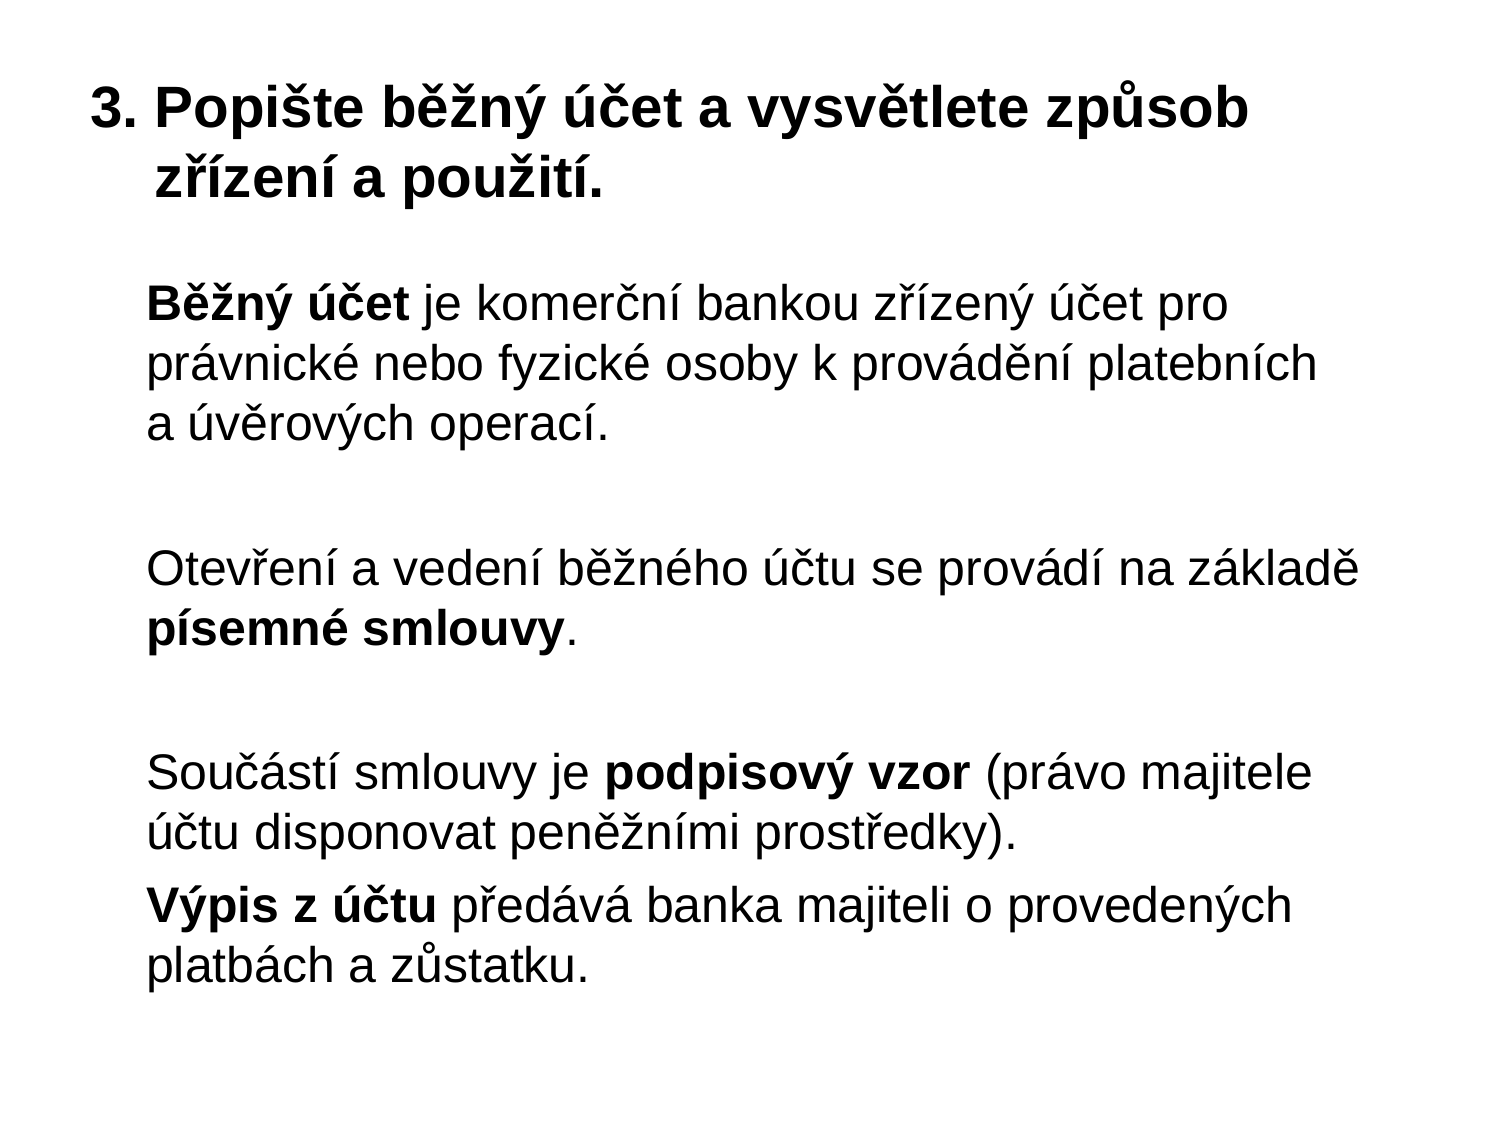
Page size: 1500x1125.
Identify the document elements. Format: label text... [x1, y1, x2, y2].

list Běžný účet je komerční bankou zřízený účet pro právnické nebo fyzické osoby k provádění platebních a úvěrových operací. Otevření a vedení běžného účtu se provádí na základě písemné smlouvy. Součástí smlouvy je podpisový vzor (právo majitele účtu disponovat peněžními prostředky). Výpis z účtu předává banka majiteli o provedených platbách a zůstatku. [75, 262, 1426, 1006]
title 3. Popište běžný účet a vysvětlete způsob zřízení a použití. [75, 45, 1426, 233]
